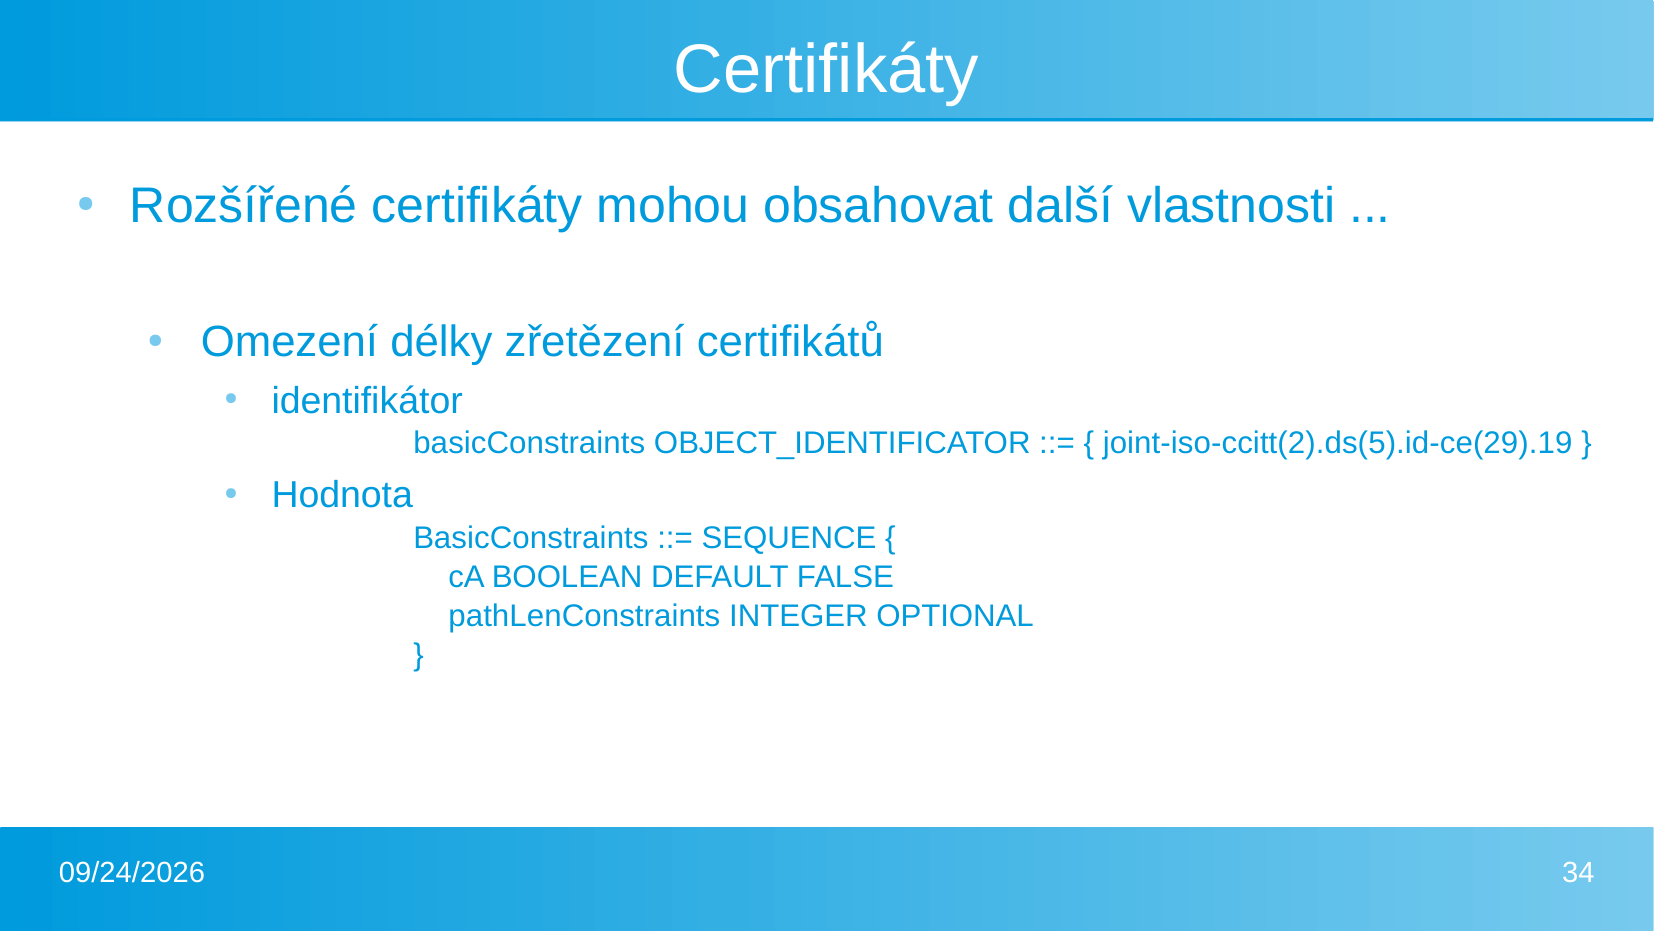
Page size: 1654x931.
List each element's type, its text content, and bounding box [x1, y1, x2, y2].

list Rozšířené certifikáty mohou obsahovat další vlastnosti ... Omezení délky zřetězení certifikátů identifikátor basicConstraints OBJECT_IDENTIFICATOR ::= { joint-iso-ccitt(2).ds(5).id-ce(29).19 } Hodnota BasicConstraints ::= SEQUENCE { cA BOOLEAN DEFAULT FALSE pathLenConstraints INTEGER OPTIONAL } [59, 177, 1595, 768]
title Certifikáty [59, 29, 1595, 108]
